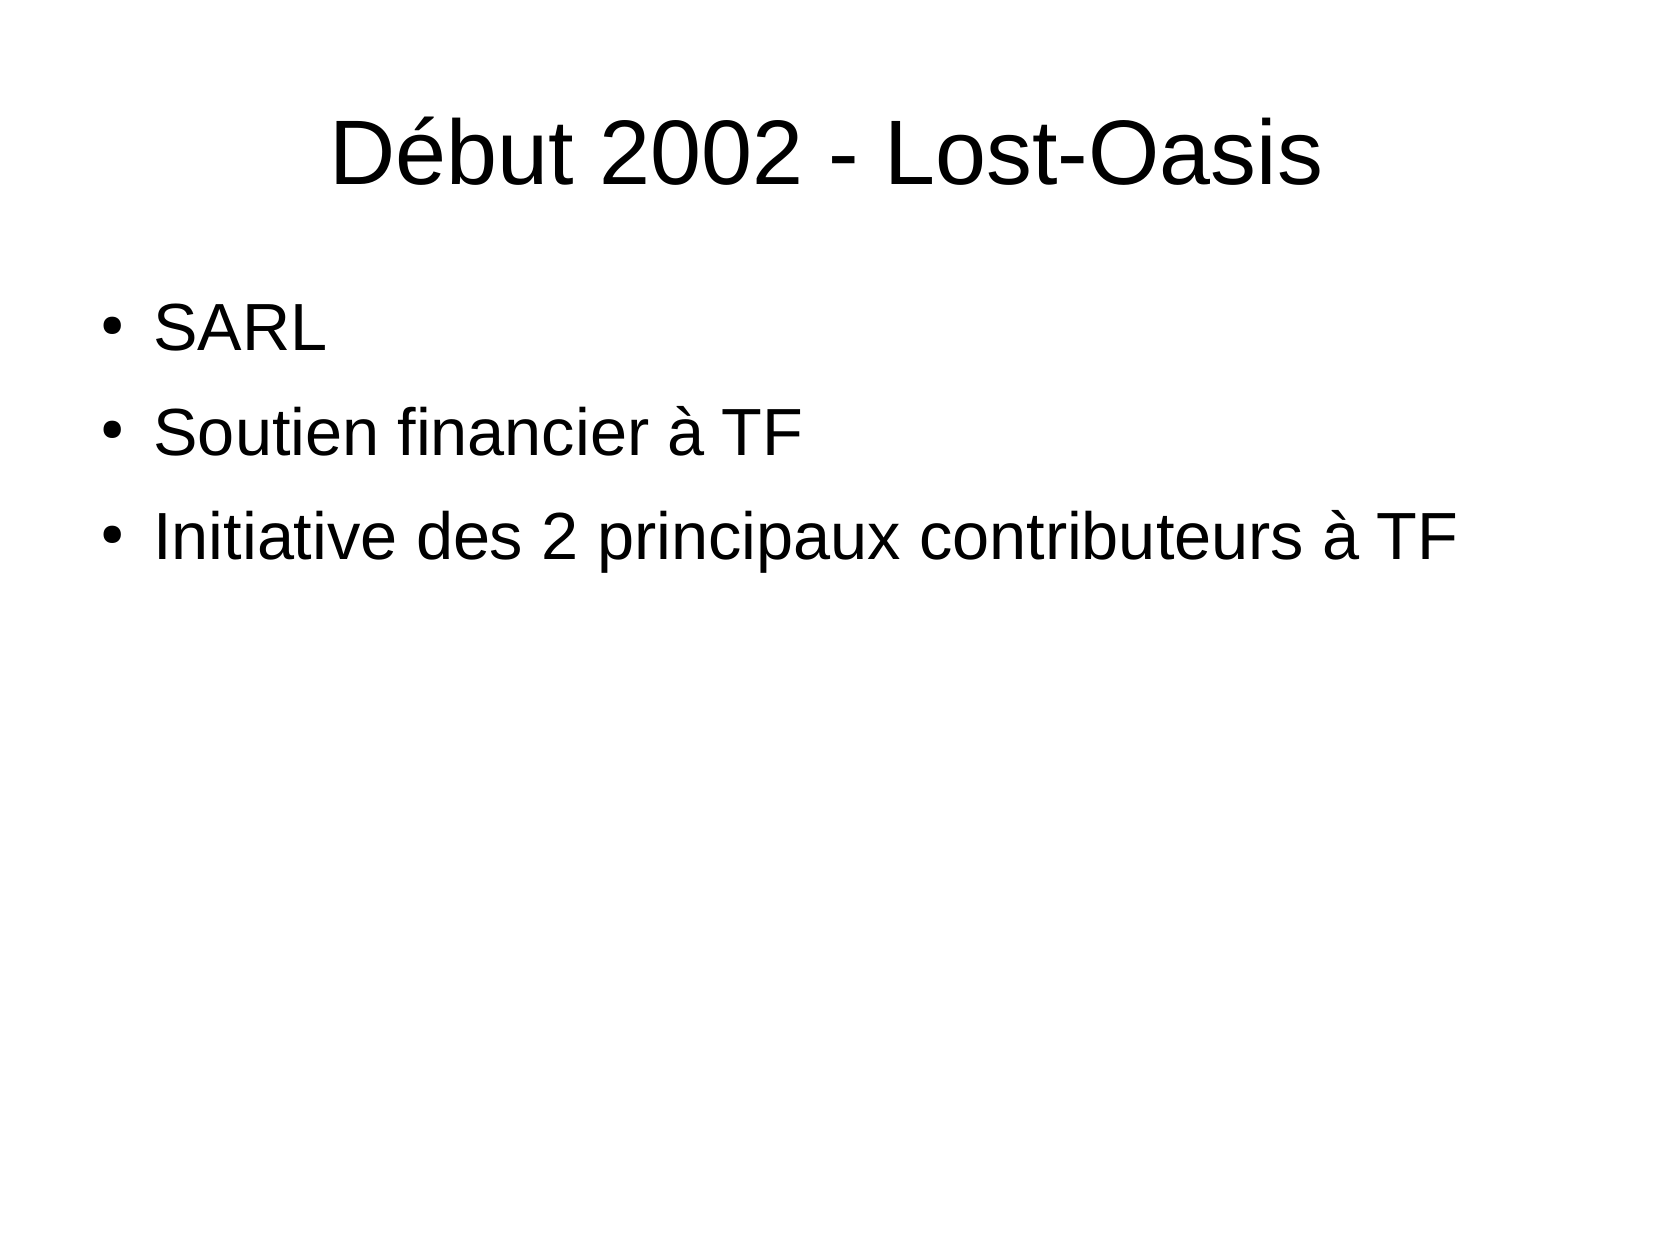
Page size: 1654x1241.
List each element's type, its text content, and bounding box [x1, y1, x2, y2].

title Début 2002 - Lost-Oasis [82, 56, 1571, 250]
list SARL Soutien financier à TF Initiative des 2 principaux contributeurs à TF [82, 290, 1571, 1109]
